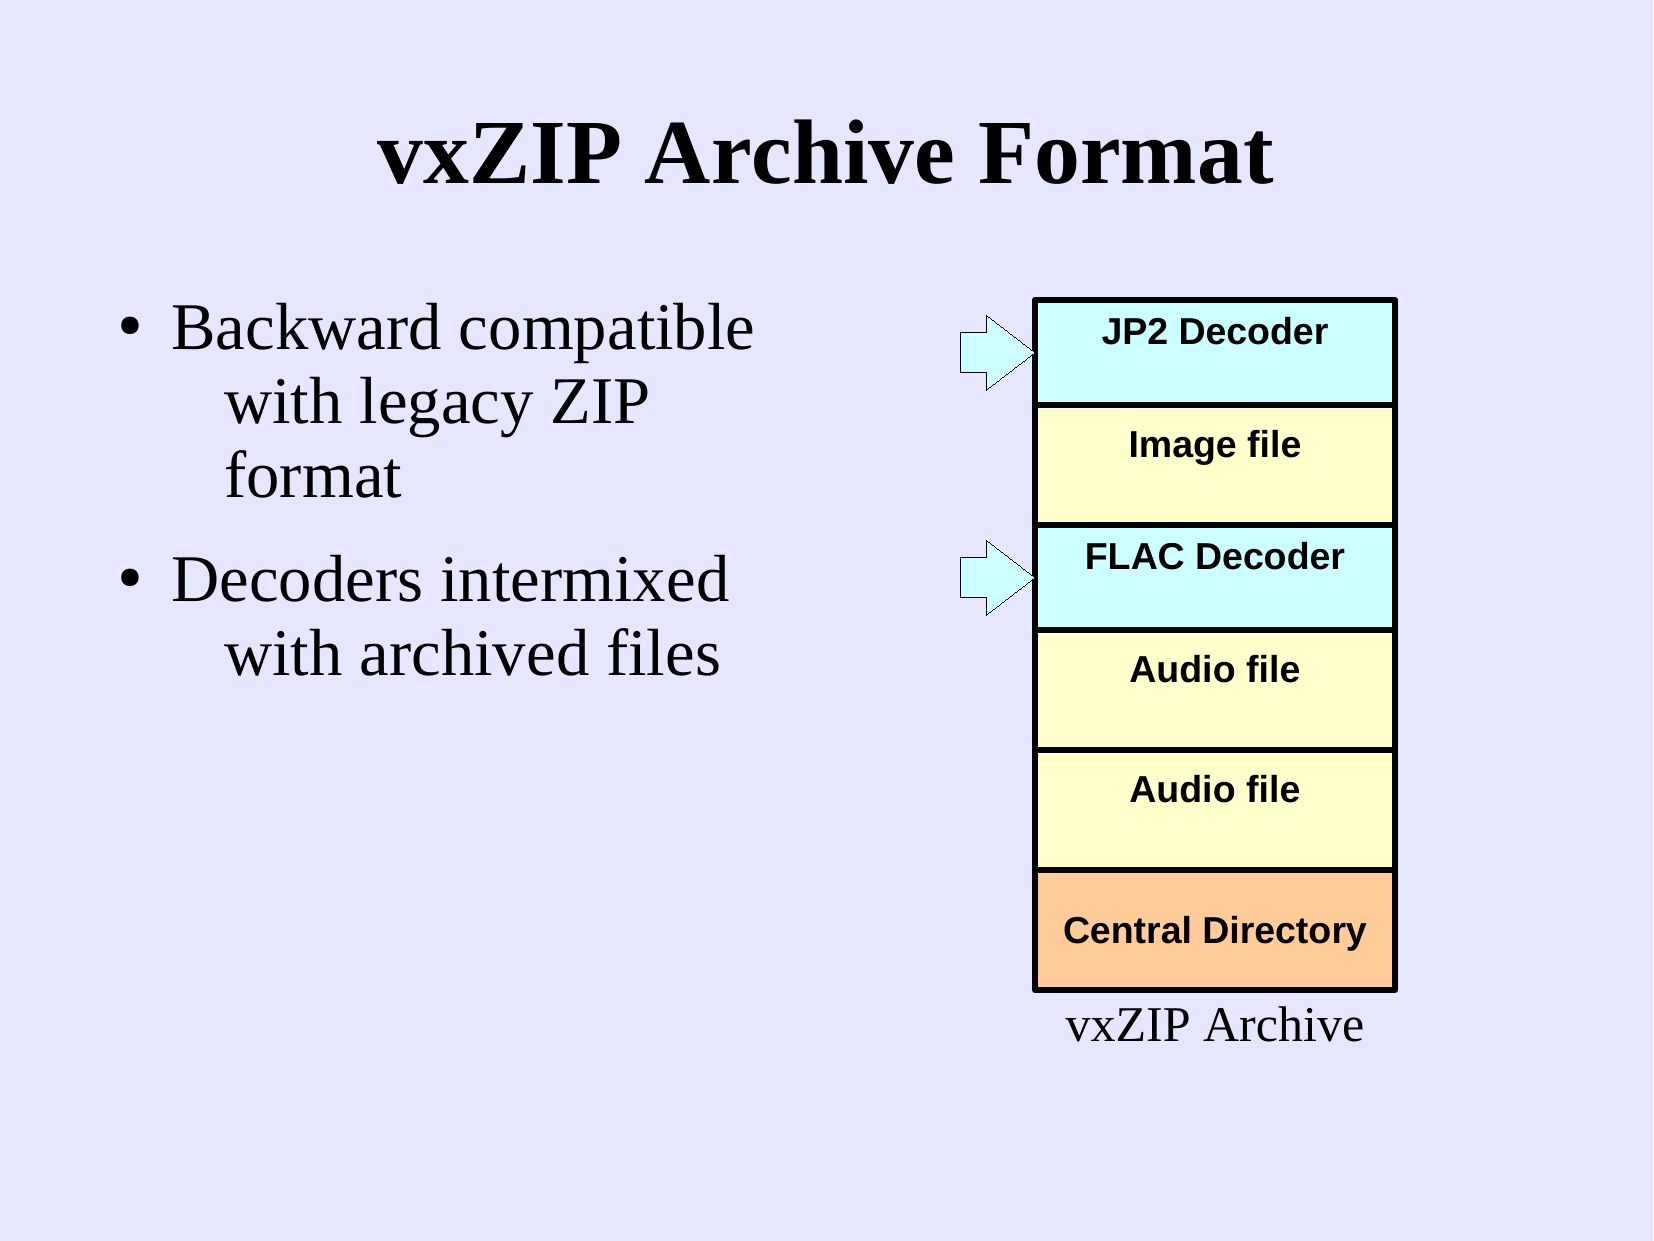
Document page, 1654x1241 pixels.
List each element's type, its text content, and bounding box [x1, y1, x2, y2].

text_box Central Directory [1035, 871, 1396, 989]
text_box FLAC Decoder [1035, 526, 1396, 631]
list Backward compatible with legacy ZIP format Decoders intermixed with archived files [82, 290, 809, 1109]
text_box JP2 Decoder [1035, 300, 1396, 406]
text_box [960, 315, 1036, 391]
text_box [960, 540, 1036, 616]
text_box vxZIP Archive [1035, 989, 1396, 1066]
text_box Image file [1035, 406, 1396, 526]
text_box Audio file [1035, 631, 1396, 750]
text_box Audio file [1035, 750, 1396, 871]
title vxZIP Archive Format [82, 49, 1571, 257]
